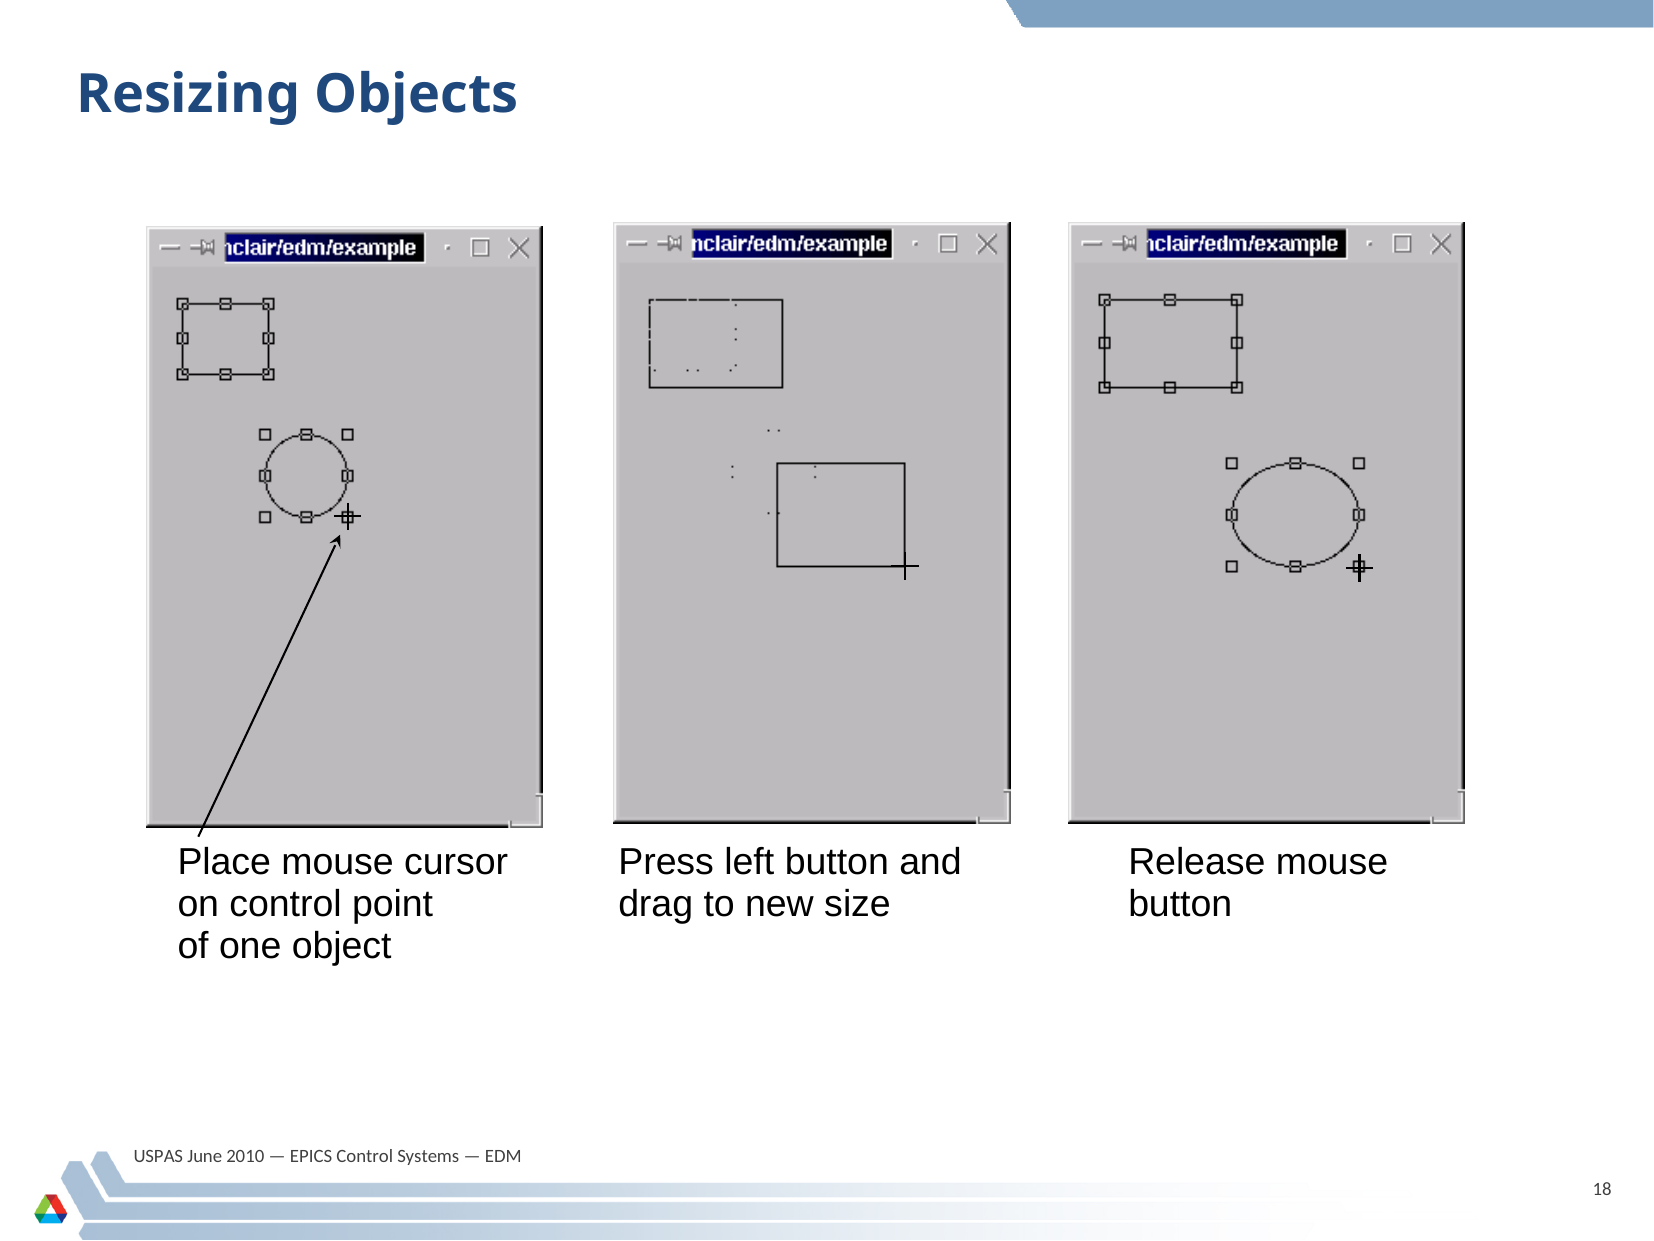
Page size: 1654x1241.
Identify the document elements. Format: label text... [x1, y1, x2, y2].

picture [146, 226, 543, 828]
picture [1068, 222, 1465, 824]
picture [0, 0, 1654, 29]
text_box Release mouse button [1113, 832, 1404, 932]
picture [613, 222, 1011, 824]
picture [0, 1143, 1654, 1240]
text_box Place mouse cursor on control point of one object [162, 832, 524, 974]
text_box Press left button and drag to new size [603, 832, 978, 932]
title Resizing Objects [61, 39, 1500, 143]
